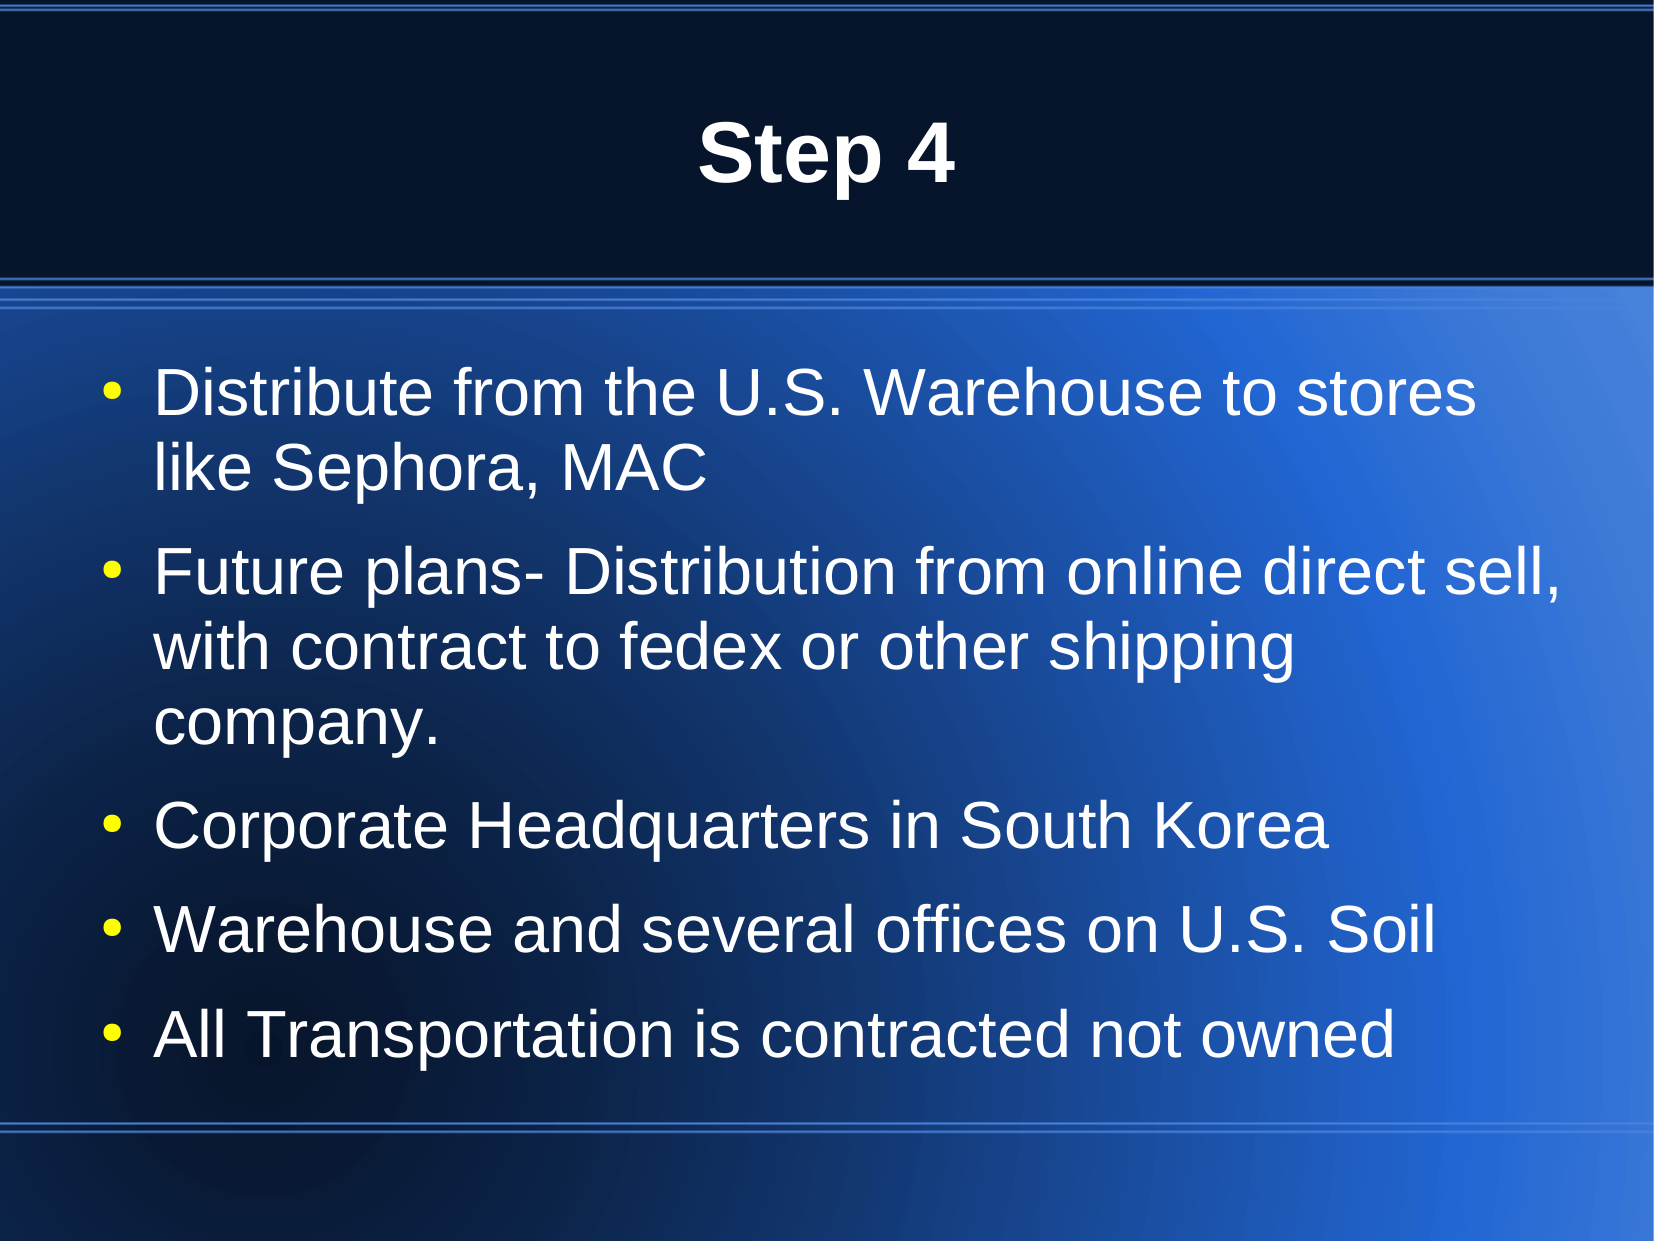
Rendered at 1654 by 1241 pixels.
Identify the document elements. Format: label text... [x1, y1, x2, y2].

list Distribute from the U.S. Warehouse to stores like Sephora, MAC Future plans- Distribution from online direct sell, with contract to fedex or other shipping company. Corporate Headquarters in South Korea Warehouse and several offices on U.S. Soil All Transportation is contracted not owned [82, 355, 1571, 1072]
picture [0, 0, 1654, 1241]
title Step 4 [82, 49, 1571, 257]
